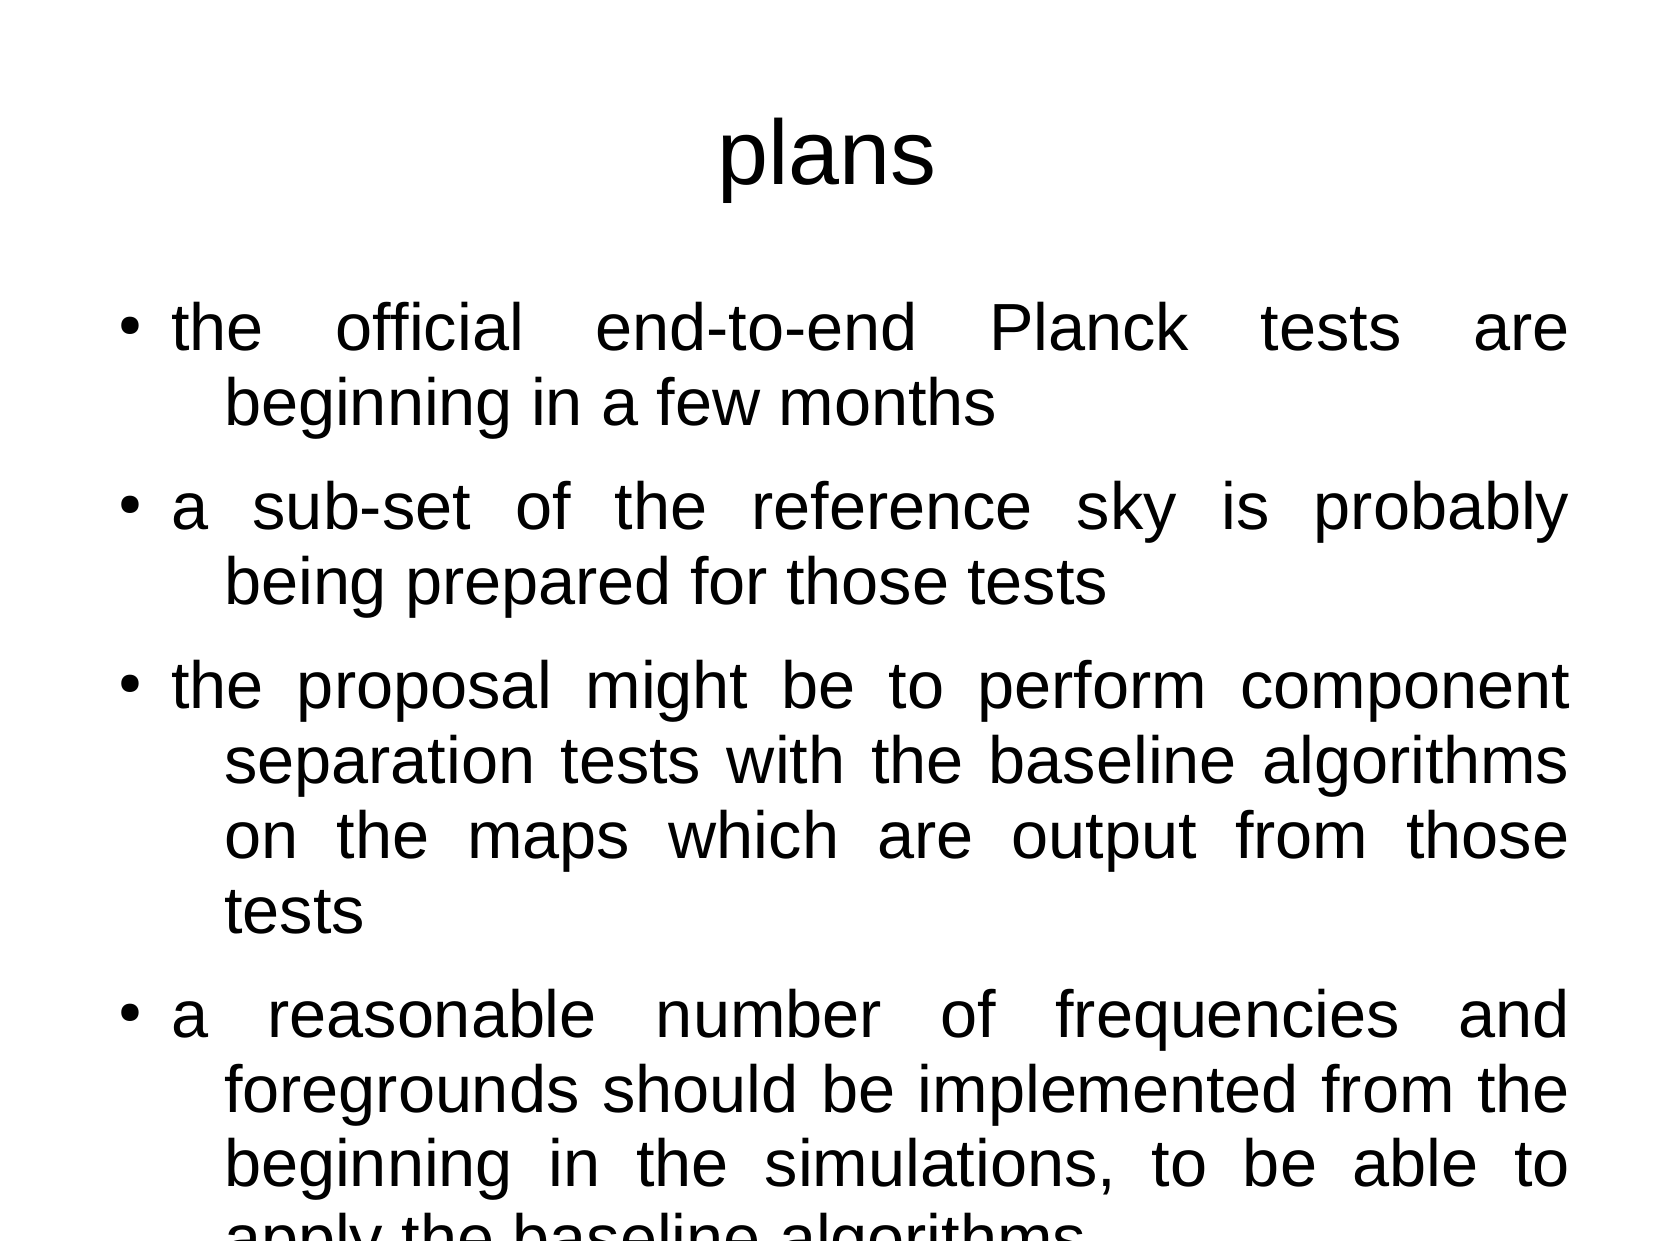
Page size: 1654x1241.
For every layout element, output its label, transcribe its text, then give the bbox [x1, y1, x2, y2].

title plans [82, 49, 1571, 257]
list the official end-to-end Planck tests are beginning in a few months a sub-set of the reference sky is probably being prepared for those tests the proposal might be to perform component separation tests with the baseline algorithms on the maps which are output from those tests a reasonable number of frequencies and foregrounds should be implemented from the beginning in the simulations, to be able to apply the baseline algorithms [82, 290, 1571, 1202]
